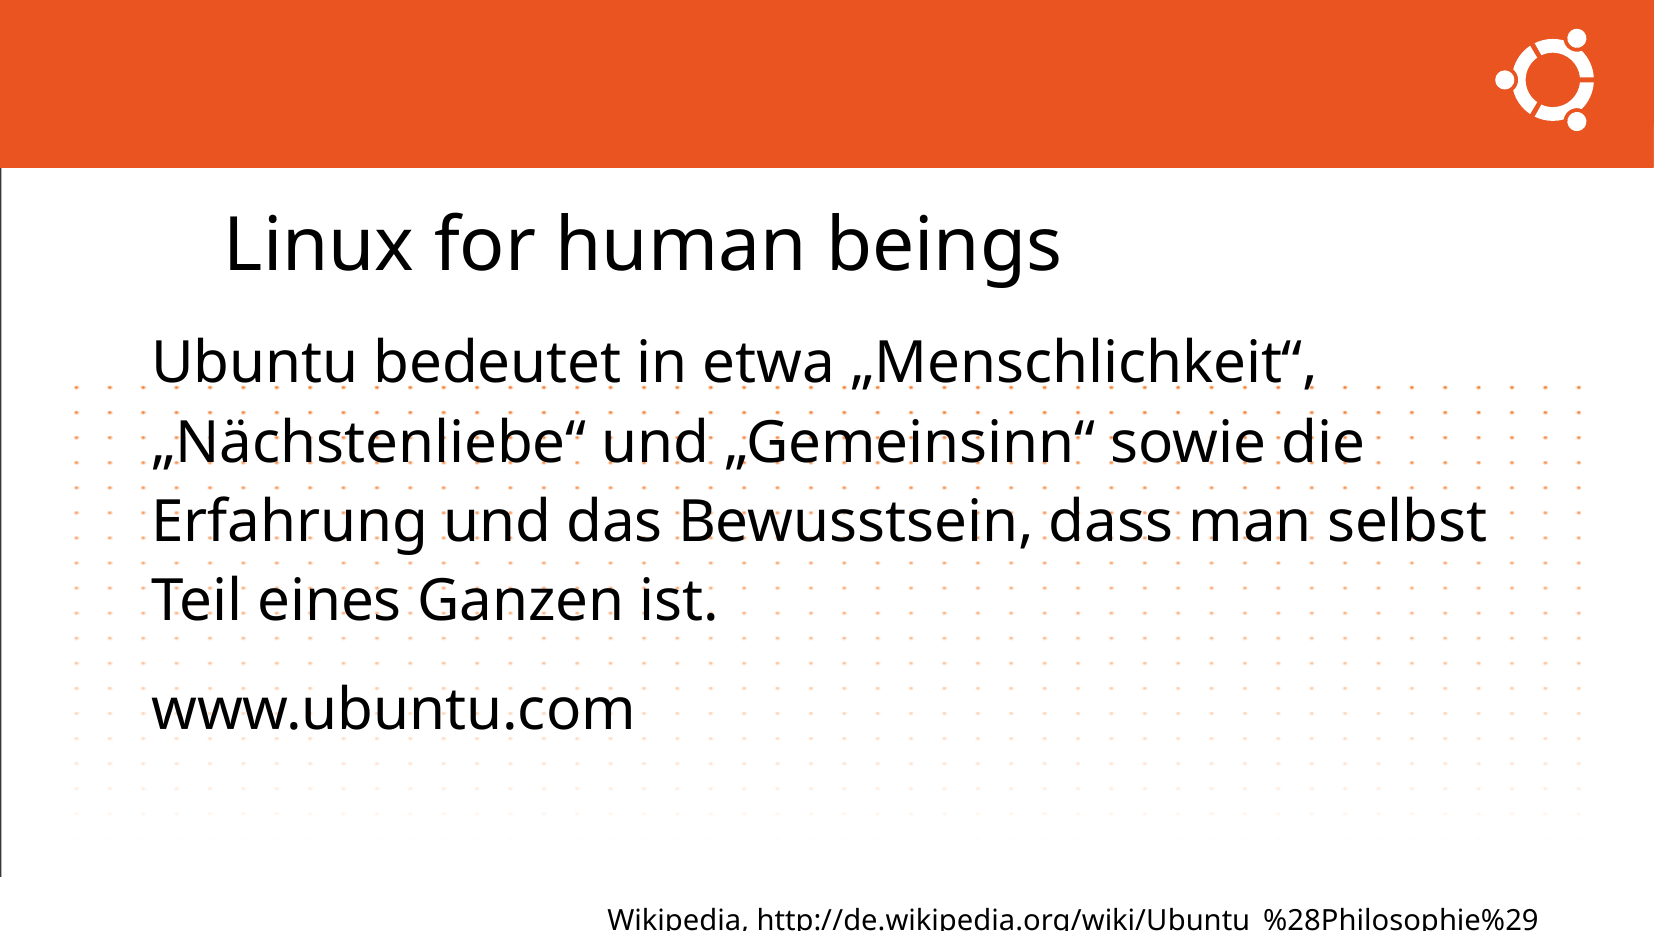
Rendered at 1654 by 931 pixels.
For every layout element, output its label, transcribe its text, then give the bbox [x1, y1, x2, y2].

text_box Linux for human beings [209, 182, 1479, 383]
text_box Ubuntu bedeutet in etwa „Menschlichkeit“, „Nächstenliebe“ und „Gemeinsinn“ sowie die Erfahrung und das Bewusstsein, dass man selbst Teil eines Ganzen ist. www.ubuntu.com [80, 324, 1569, 931]
picture [0, 0, 1654, 877]
